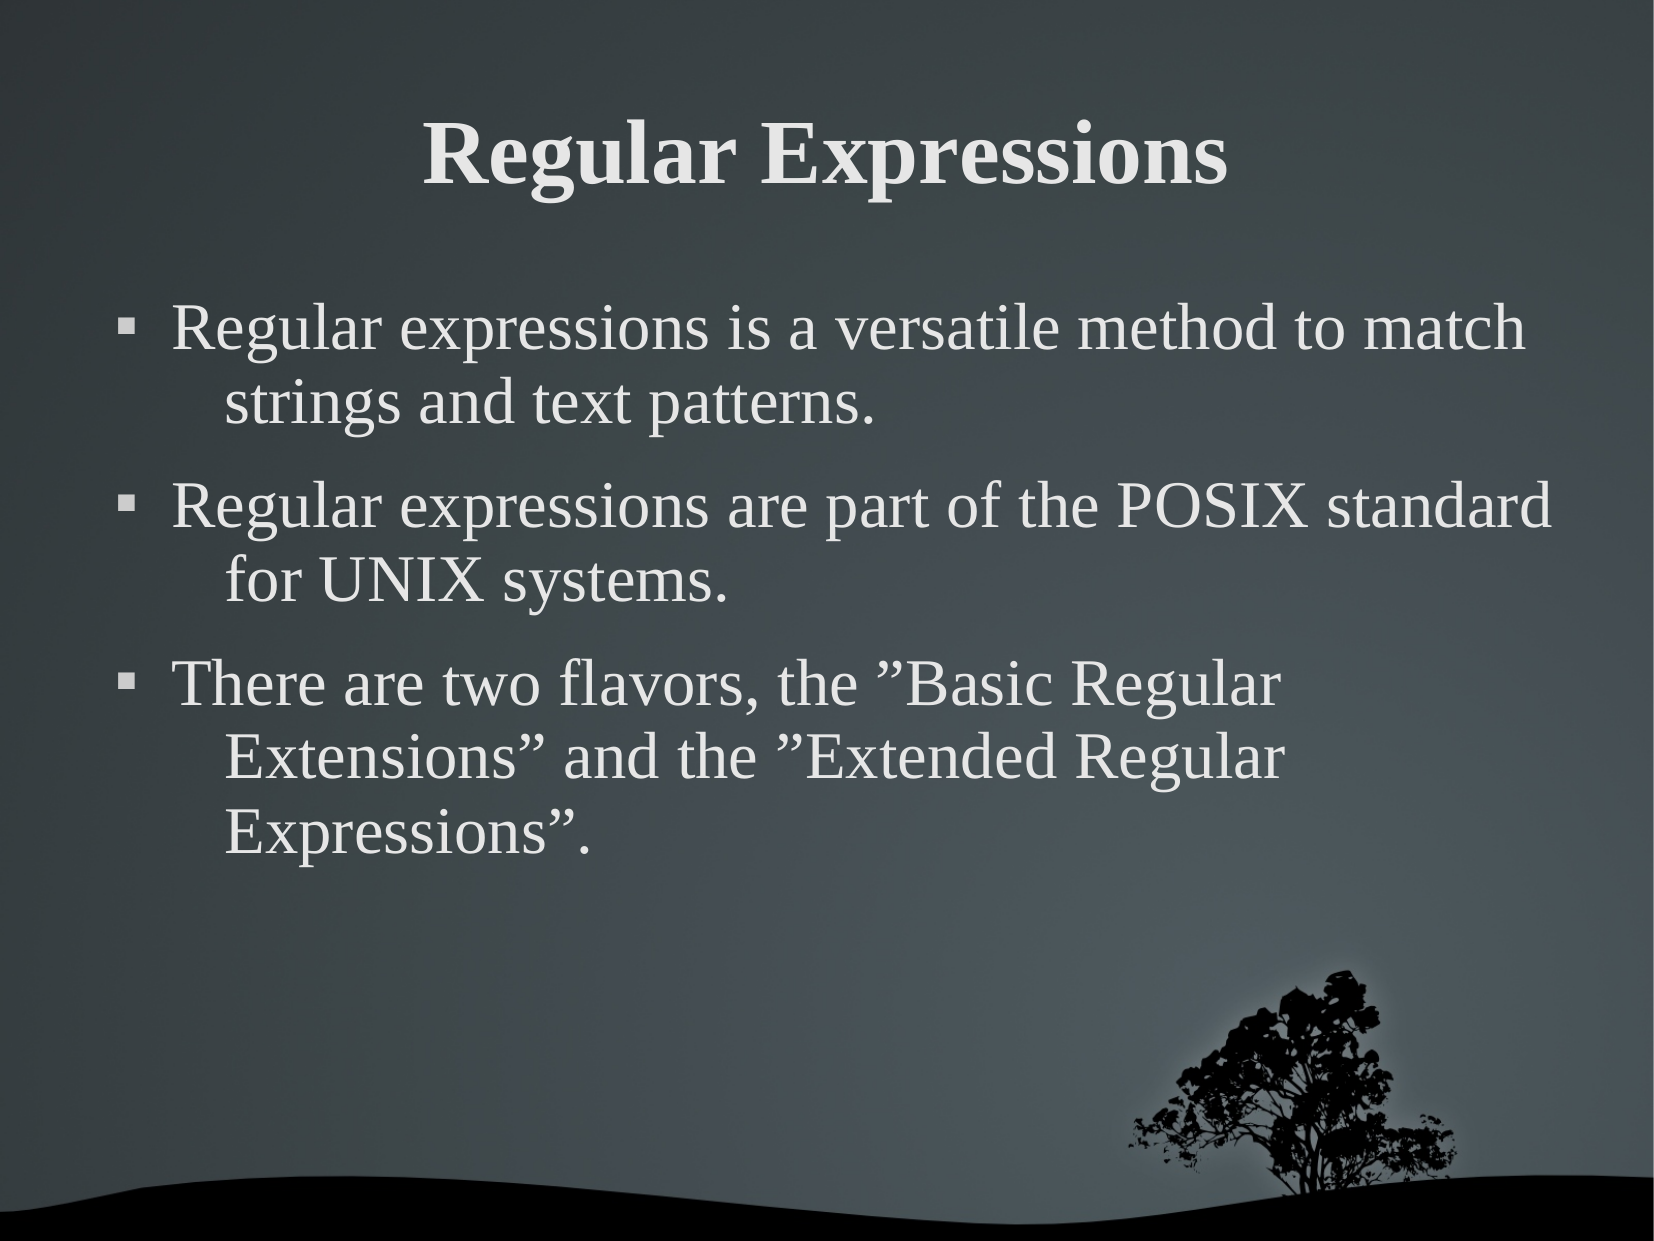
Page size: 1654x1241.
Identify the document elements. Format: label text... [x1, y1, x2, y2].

list Regular expressions is a versatile method to match strings and text patterns. Regular expressions are part of the POSIX standard for UNIX systems. There are two flavors, the ”Basic Regular Extensions” and the ”Extended Regular Expressions”. [82, 290, 1571, 1109]
title Regular Expressions [82, 33, 1571, 273]
picture [0, 0, 1654, 1241]
